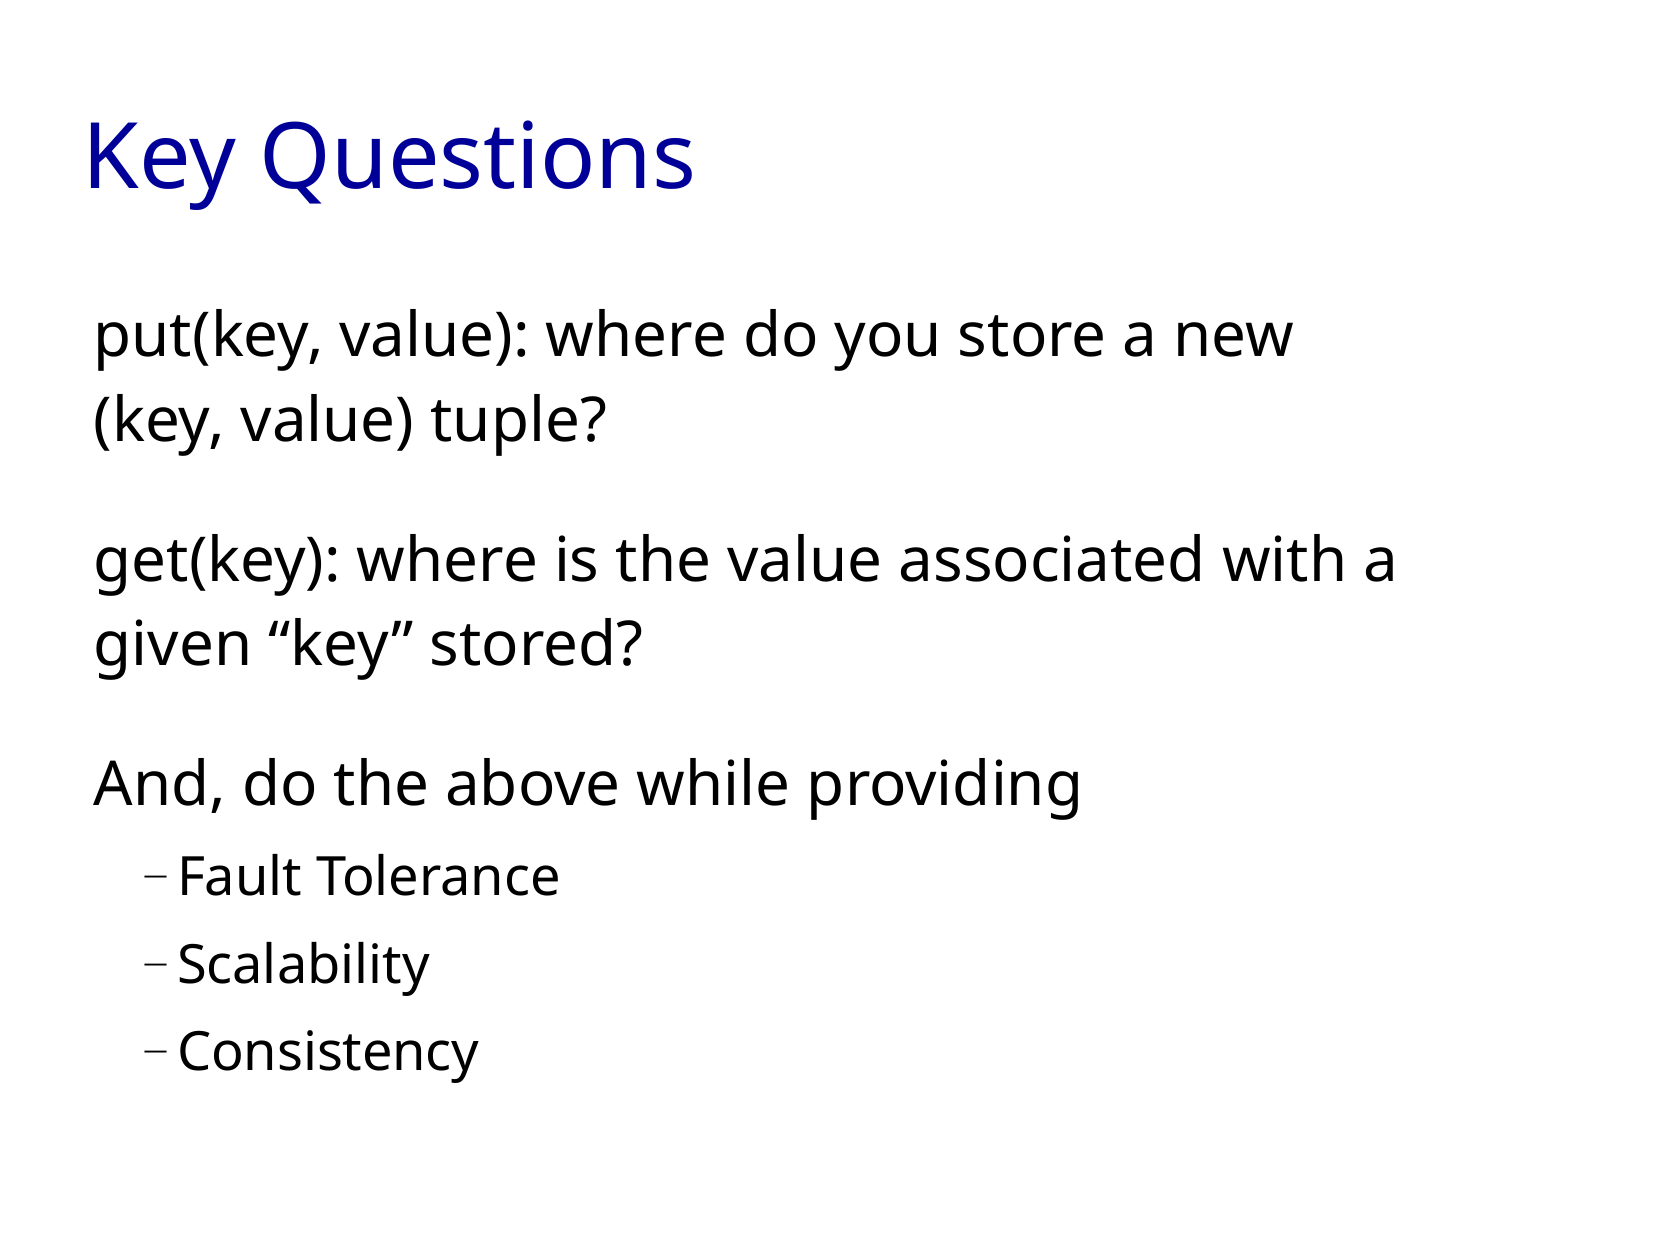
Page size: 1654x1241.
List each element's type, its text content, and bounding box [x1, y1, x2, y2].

title Key Questions [82, 49, 1571, 257]
list put(key, value): where do you store a new (key, value) tuple? get(key): where is the value associated with a given “key” stored? And, do the above while providing Fault Tolerance Scalability Consistency [60, 290, 1571, 1096]
